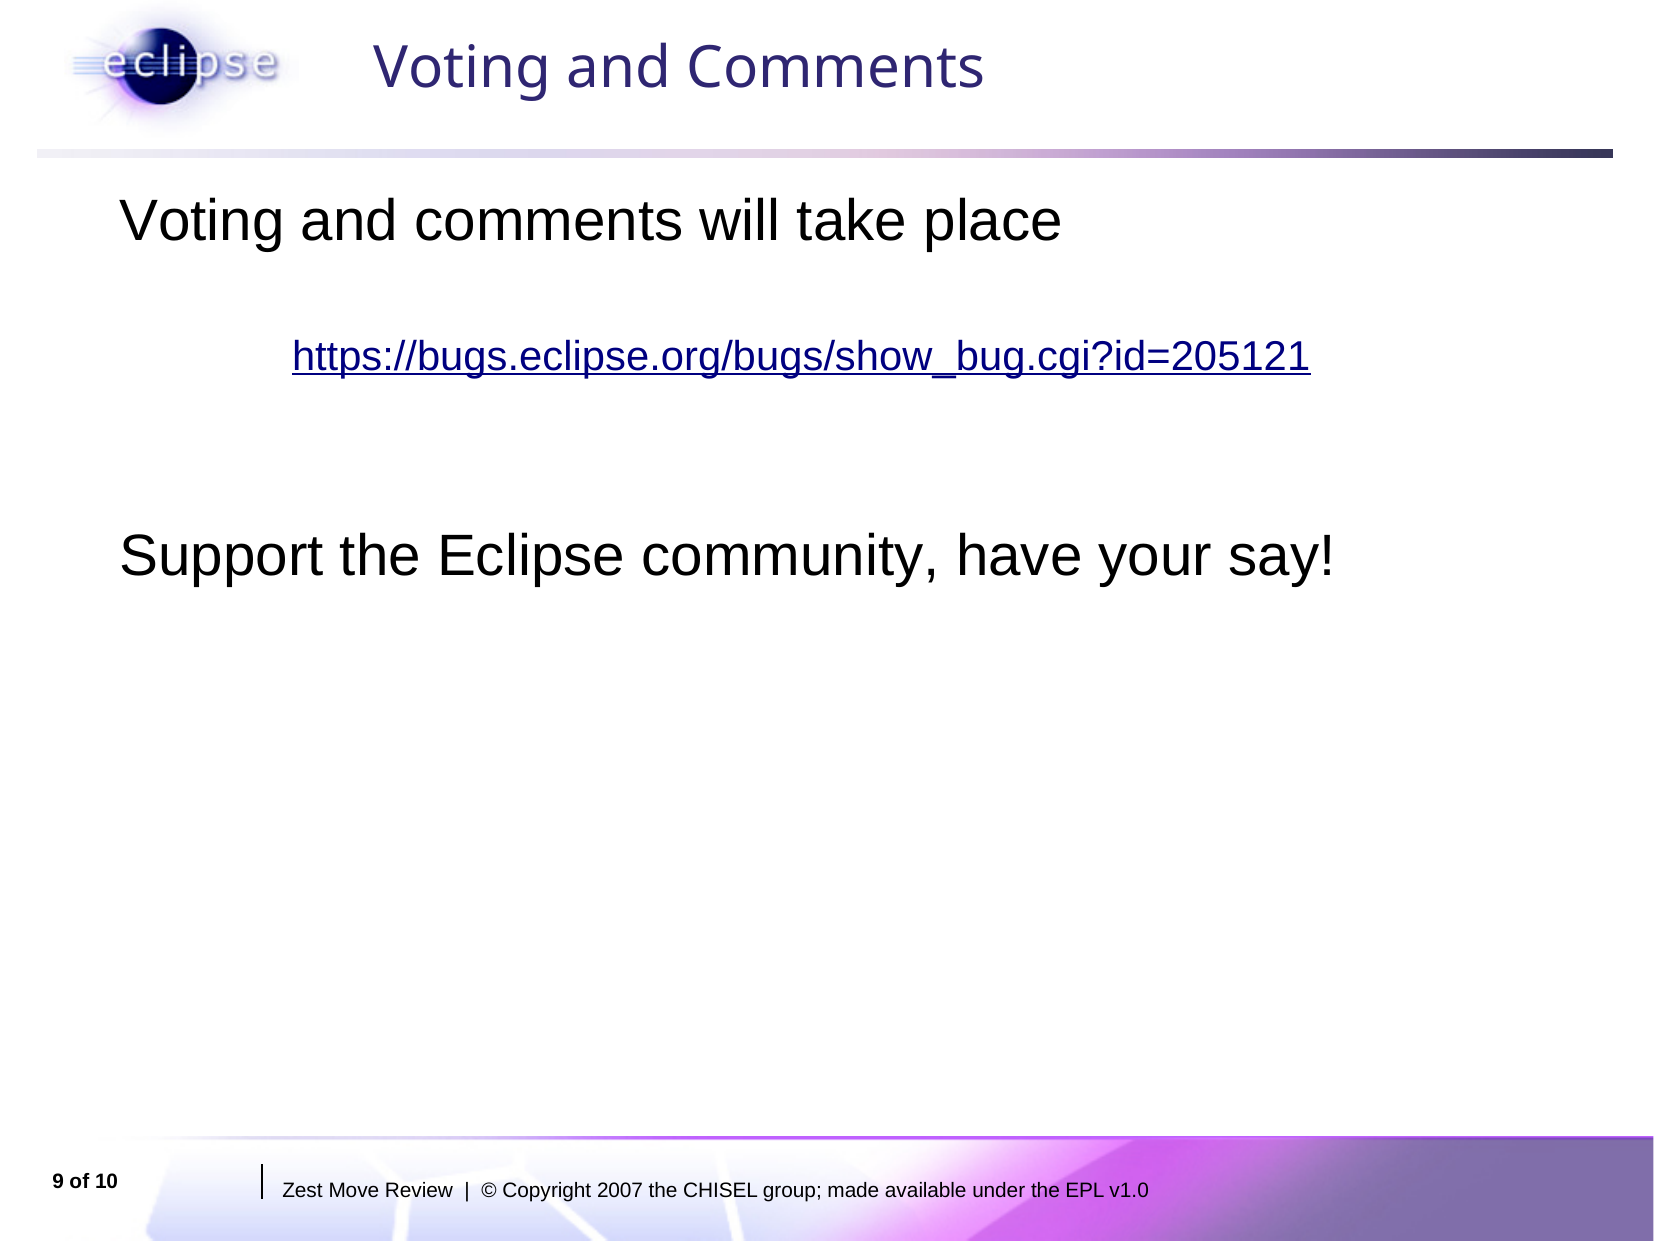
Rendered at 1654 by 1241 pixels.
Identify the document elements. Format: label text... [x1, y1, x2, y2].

picture [37, 149, 1613, 158]
picture [0, 1136, 1654, 1241]
title Voting and Comments [373, 20, 1518, 112]
list Voting and comments will take place https://bugs.eclipse.org/bugs/show_bug.cgi?id=205121 Support the Eclipse community, have your say! [119, 187, 1519, 1123]
picture [64, 0, 299, 144]
